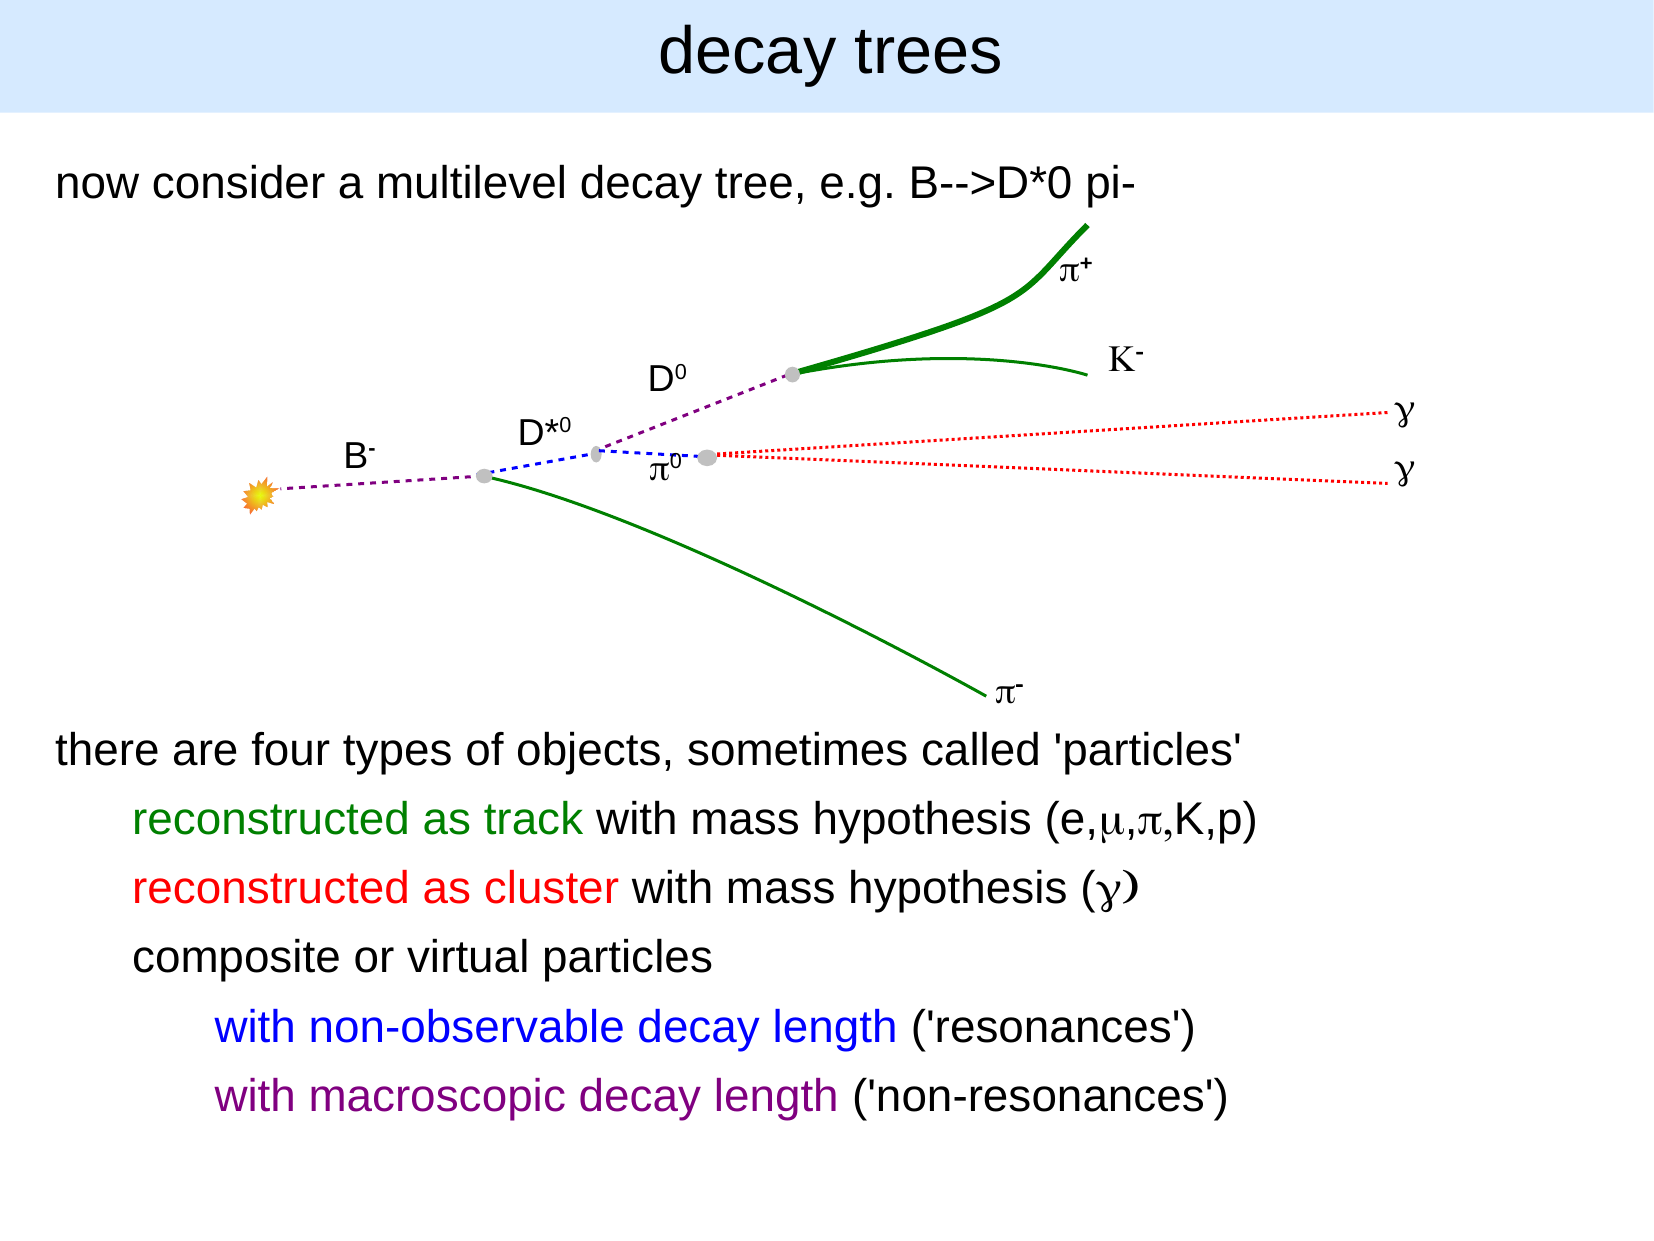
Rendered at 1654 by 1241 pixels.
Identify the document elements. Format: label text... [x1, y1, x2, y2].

text_box [475, 468, 493, 484]
list now consider a multilevel decay tree, e.g. B-->D*0 pi- [37, 156, 1613, 226]
text_box K- [1092, 336, 1232, 401]
list there are four types of objects, sometimes called 'particles' reconstructed as track with mass hypothesis (e,,,K,p) reconstructed as cluster with mass hypothesis () composite or virtual particles with non-observable decay length ('resonances') with macroscopic decay length ('non-resonances') [37, 723, 1613, 1223]
text_box [590, 445, 602, 463]
text_box p- [980, 669, 1068, 734]
text_box  [1379, 386, 1425, 445]
text_box [697, 449, 718, 467]
text_box B- [328, 426, 391, 499]
text_box p0 [634, 439, 697, 519]
text_box D*0 [503, 403, 587, 483]
text_box p+ [1044, 246, 1162, 311]
text_box D0 [632, 350, 702, 430]
text_box [784, 366, 801, 383]
title decay trees [86, 0, 1576, 100]
text_box [241, 476, 280, 515]
text_box  [1379, 445, 1425, 510]
